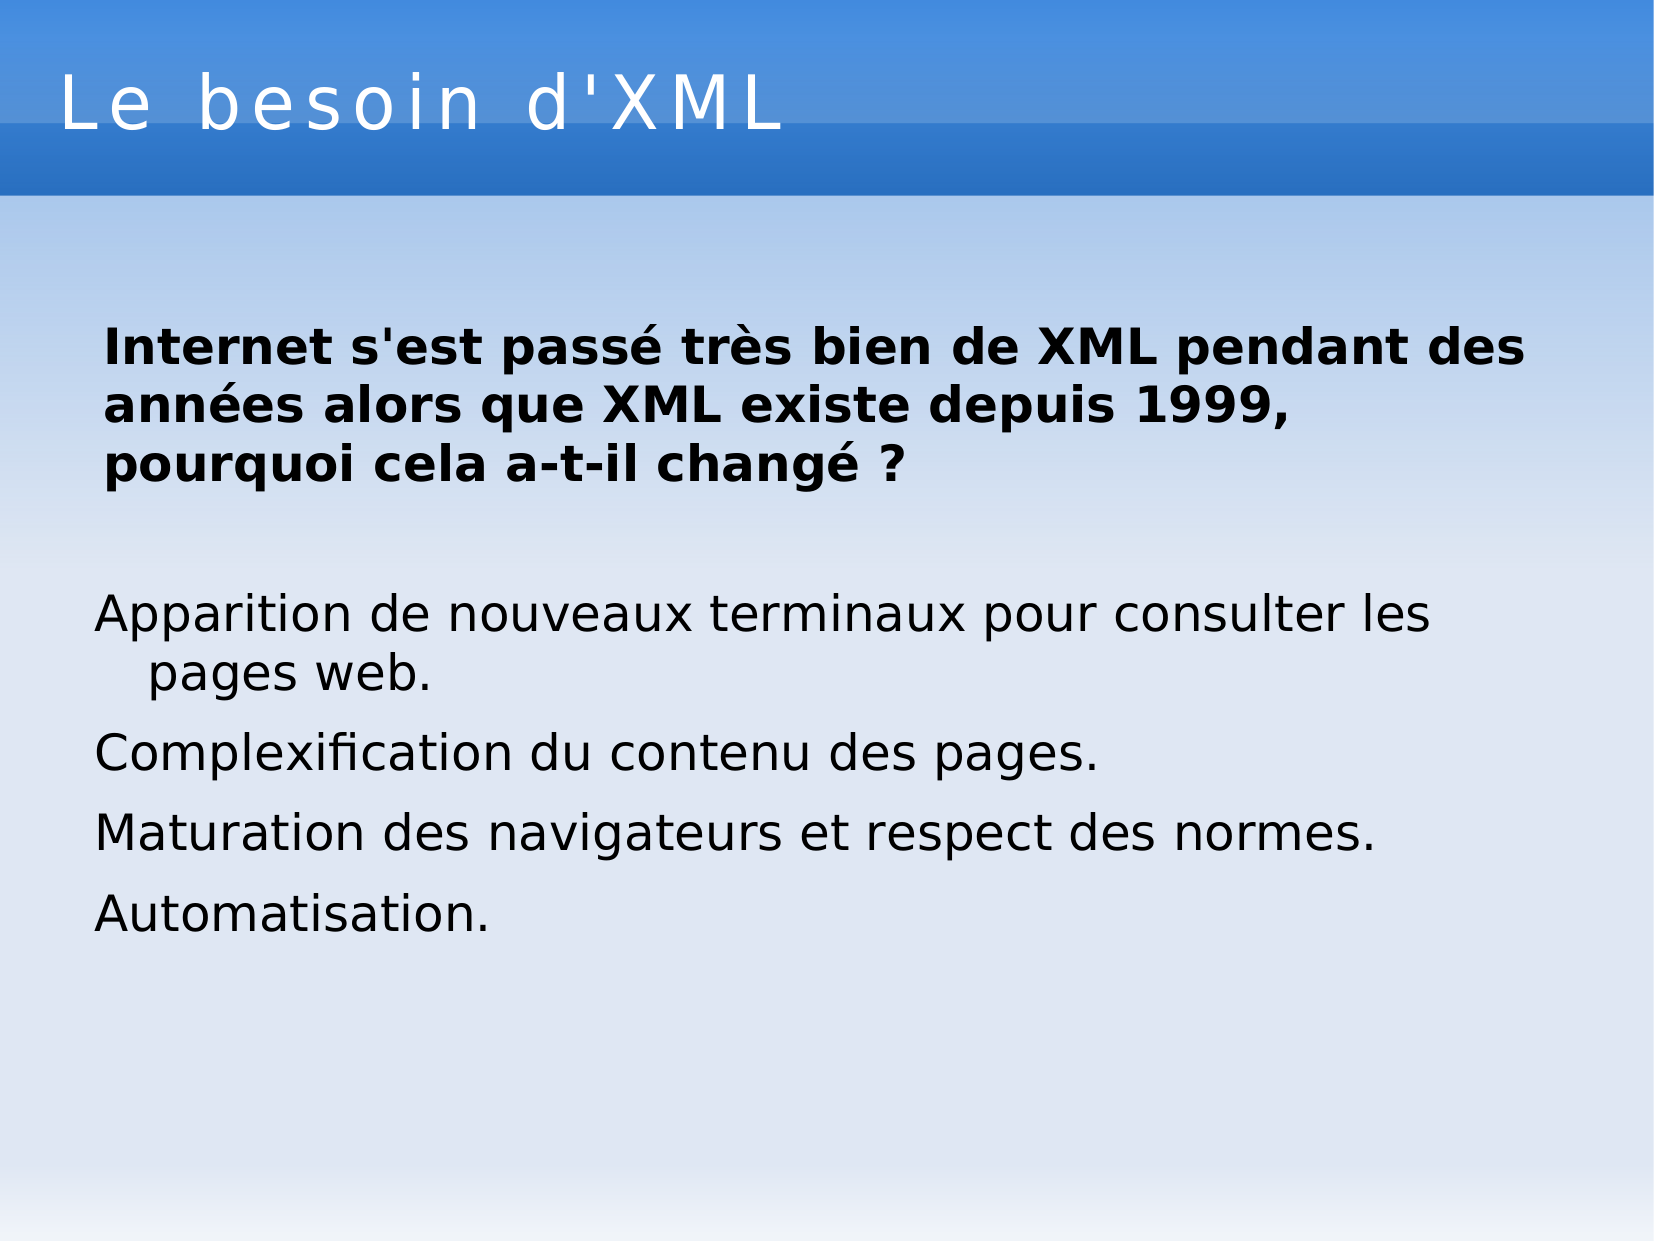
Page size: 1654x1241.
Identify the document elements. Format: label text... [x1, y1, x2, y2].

picture [0, 0, 1654, 1241]
list Apparition de nouveaux terminaux pour consulter les pages web. Complexification du contenu des pages. Maturation des navigateurs et respect des normes. Automatisation. [76, 585, 1565, 1034]
text_box Internet s'est passé très bien de XML pendant des années alors que XML existe depuis 1999, pourquoi cela a-t-il changé ? [88, 310, 1565, 532]
title Le besoin d'XML [59, 29, 1270, 178]
